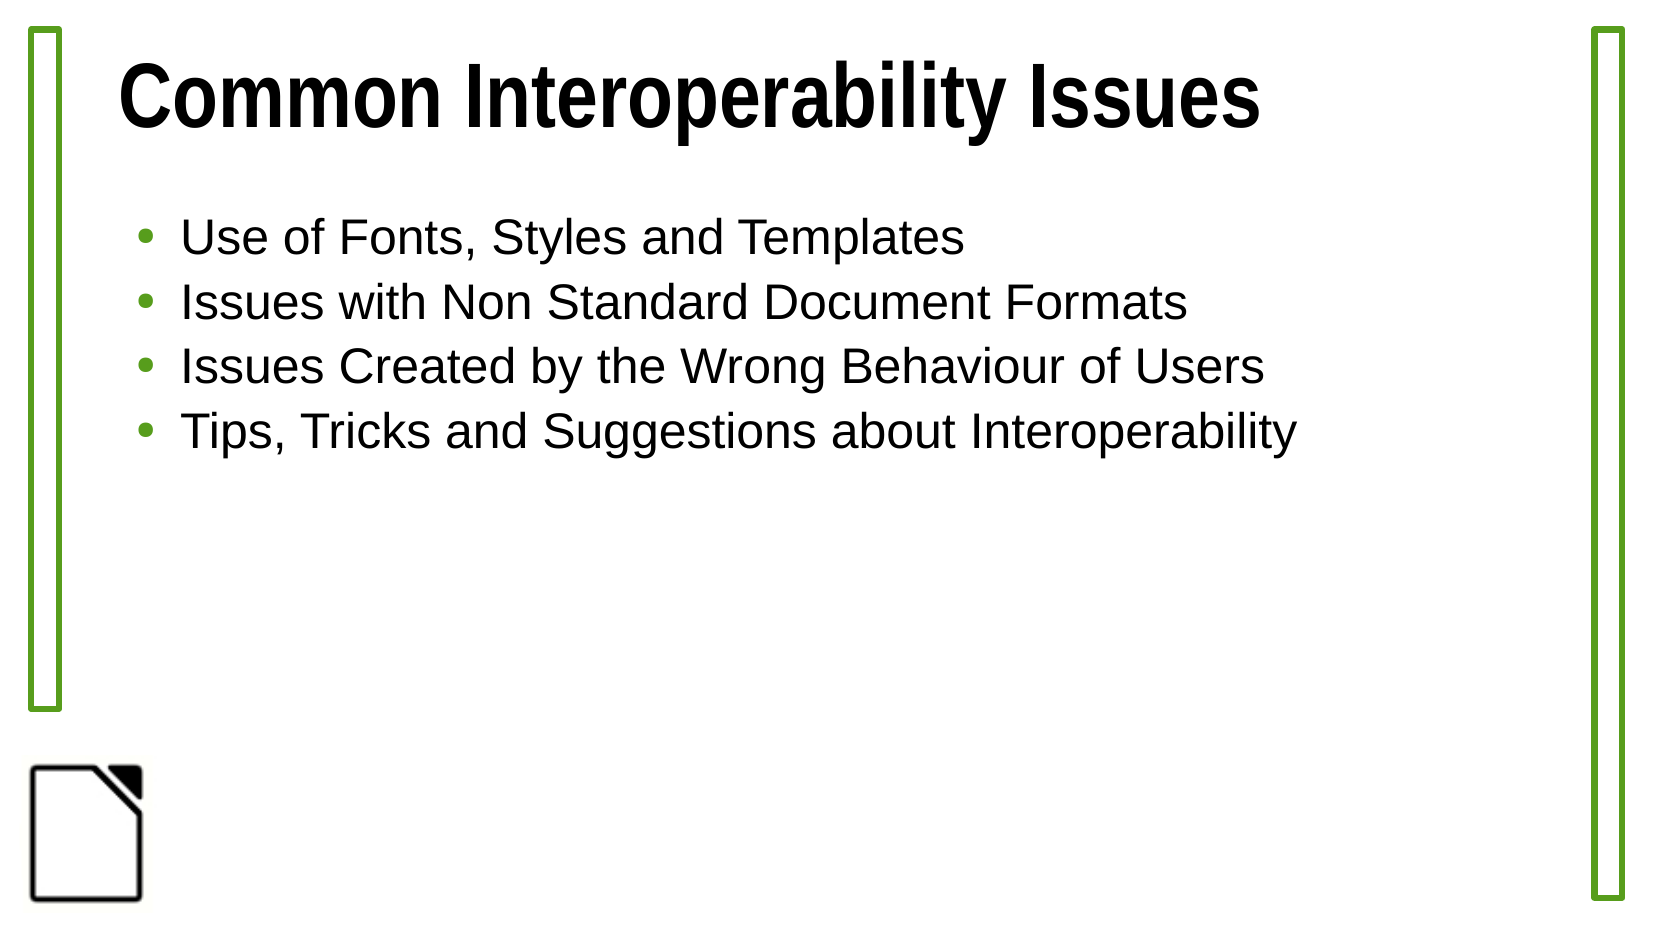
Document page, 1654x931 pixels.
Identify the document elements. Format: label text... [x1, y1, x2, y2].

list Use of Fonts, Styles and Templates Issues with Non Standard Document Formats Issues Created by the Wrong Behaviour of Users Tips, Tricks and Suggestions about Interoperability [118, 209, 1536, 830]
picture [9, 755, 166, 913]
title Common Interoperability Issues [118, 35, 1536, 154]
